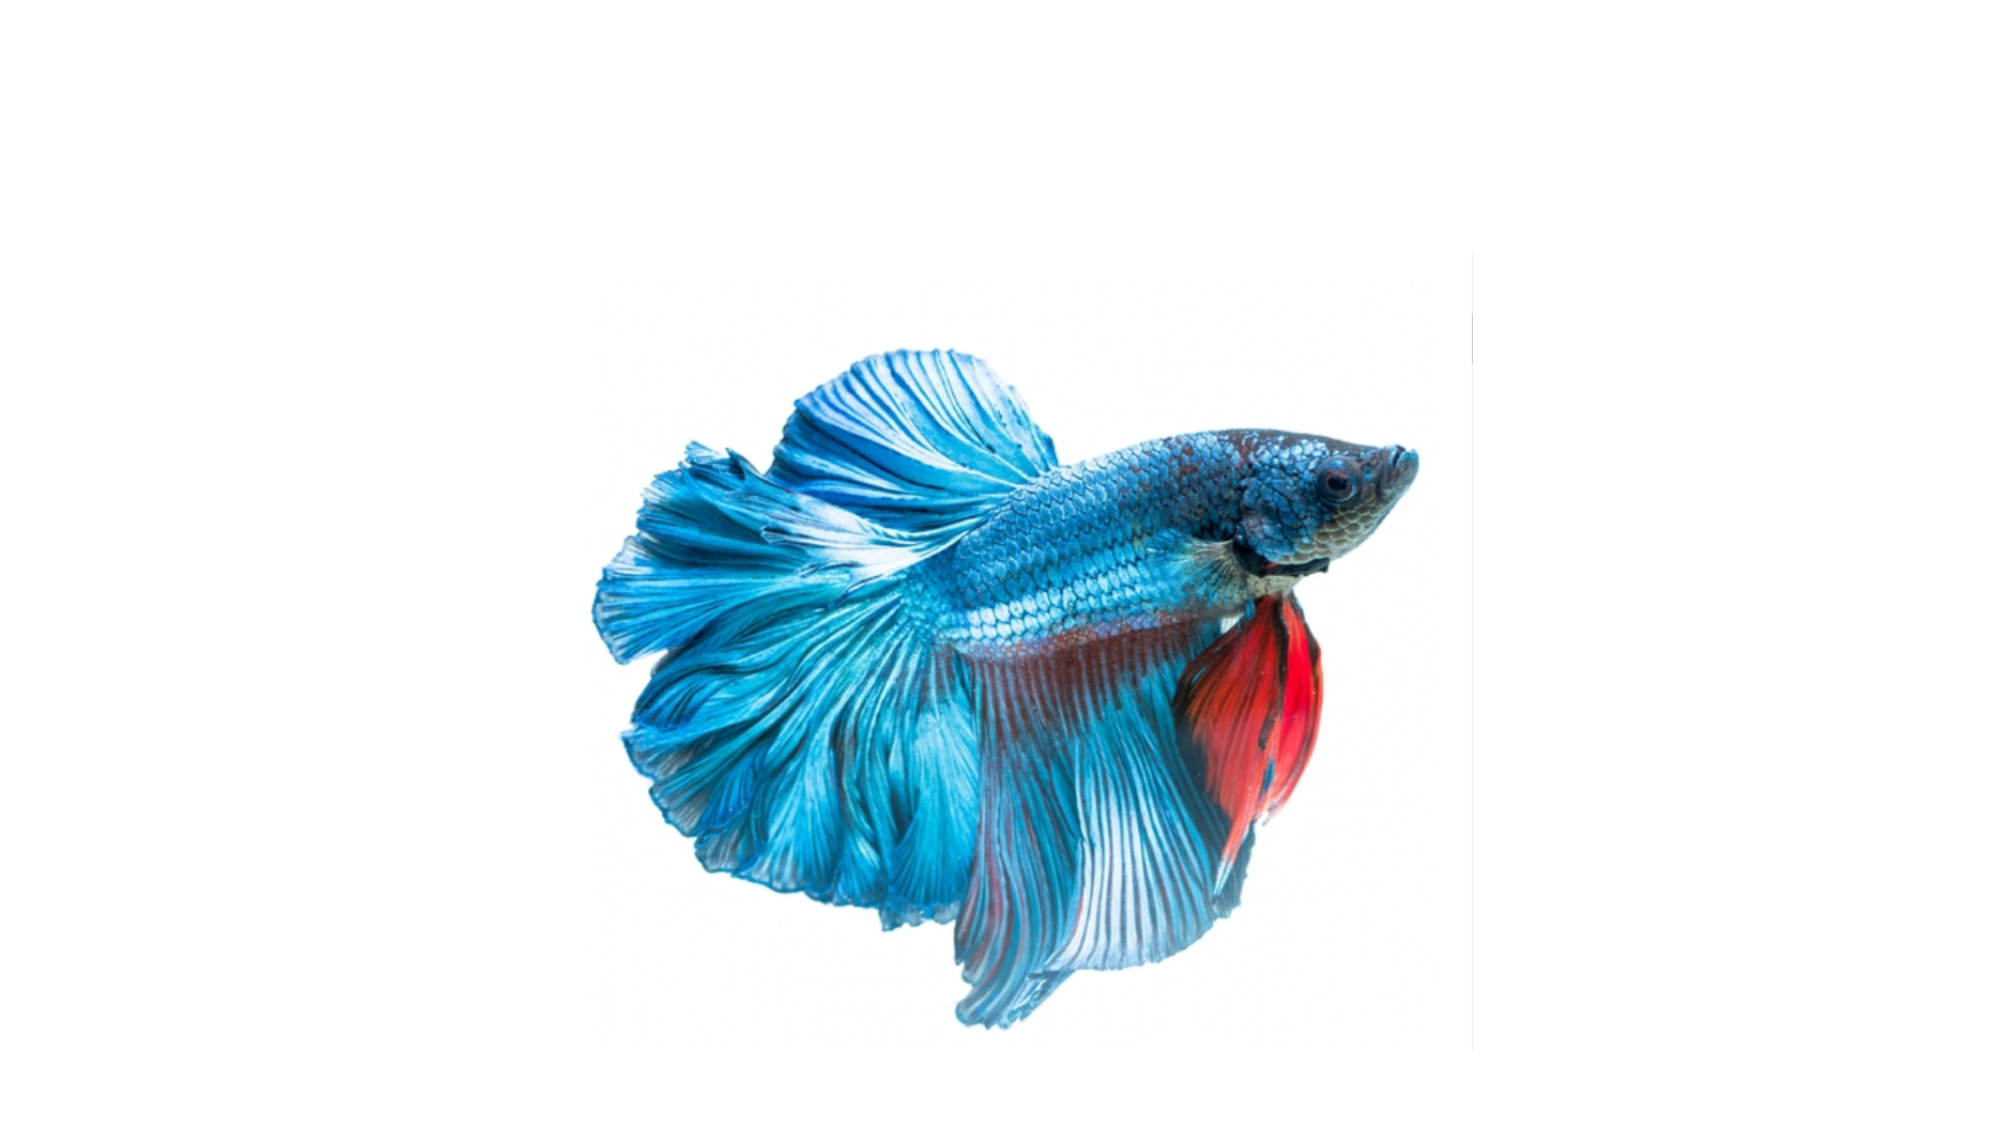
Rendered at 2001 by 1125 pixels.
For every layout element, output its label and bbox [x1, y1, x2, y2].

picture [587, 253, 1473, 1050]
